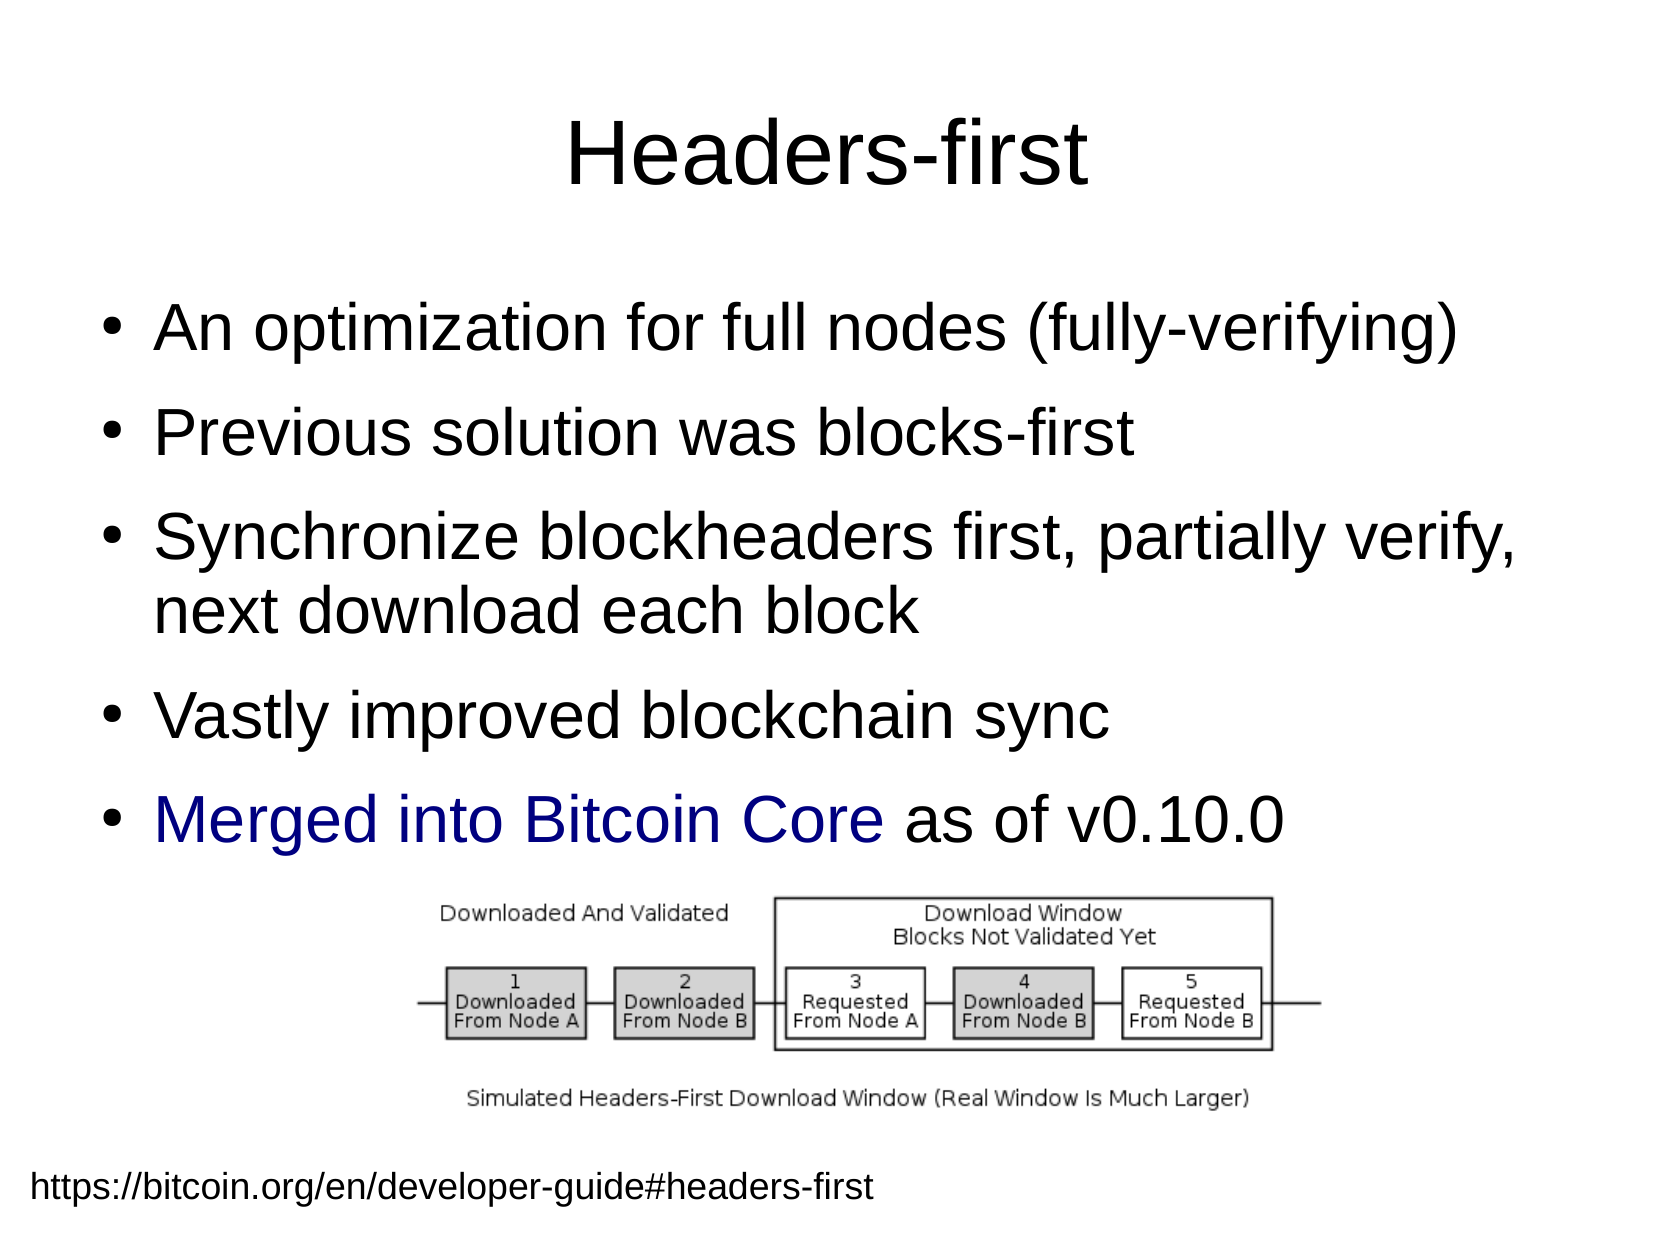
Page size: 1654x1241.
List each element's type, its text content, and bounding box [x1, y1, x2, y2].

list An optimization for full nodes (fully-verifying) Previous solution was blocks-first Synchronize blockheaders first, partially verify, next download each block Vastly improved blockchain sync Merged into Bitcoin Core as of v0.10.0 [82, 290, 1571, 1010]
text_box https://bitcoin.org/en/developer-guide#headers-first [15, 1158, 889, 1216]
picture [390, 882, 1328, 1126]
title Headers-first [82, 49, 1571, 257]
